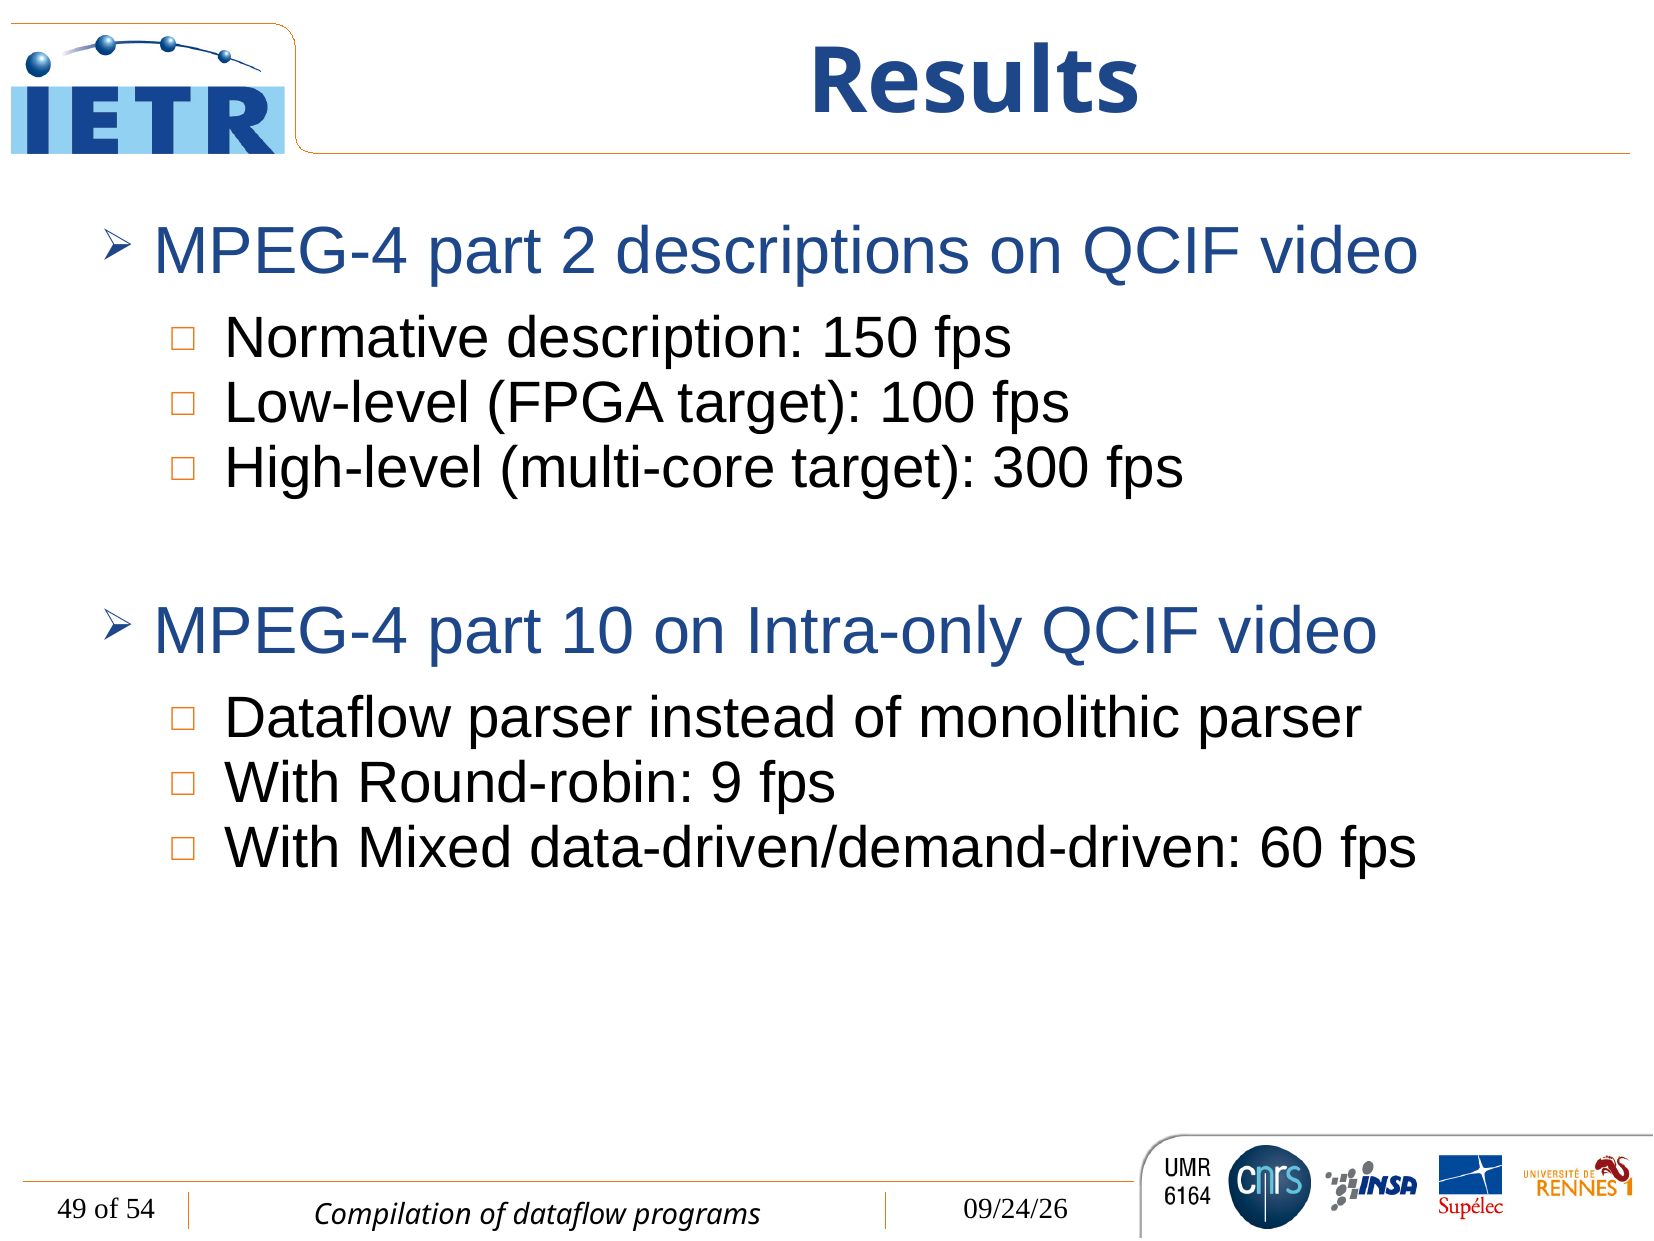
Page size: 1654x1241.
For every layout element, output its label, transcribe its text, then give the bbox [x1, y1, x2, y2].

picture [1139, 1133, 1653, 1238]
title Results [295, 0, 1654, 154]
picture [11, 35, 285, 154]
list MPEG-4 part 2 descriptions on QCIF video Normative description: 150 fps Low-level (FPGA target): 100 fps High-level (multi-core target): 300 fps MPEG-4 part 10 on Intra-only QCIF video Dataflow parser instead of monolithic parser With Round-robin: 9 fps With Mixed data-driven/demand-driven: 60 fps [82, 212, 1571, 1111]
